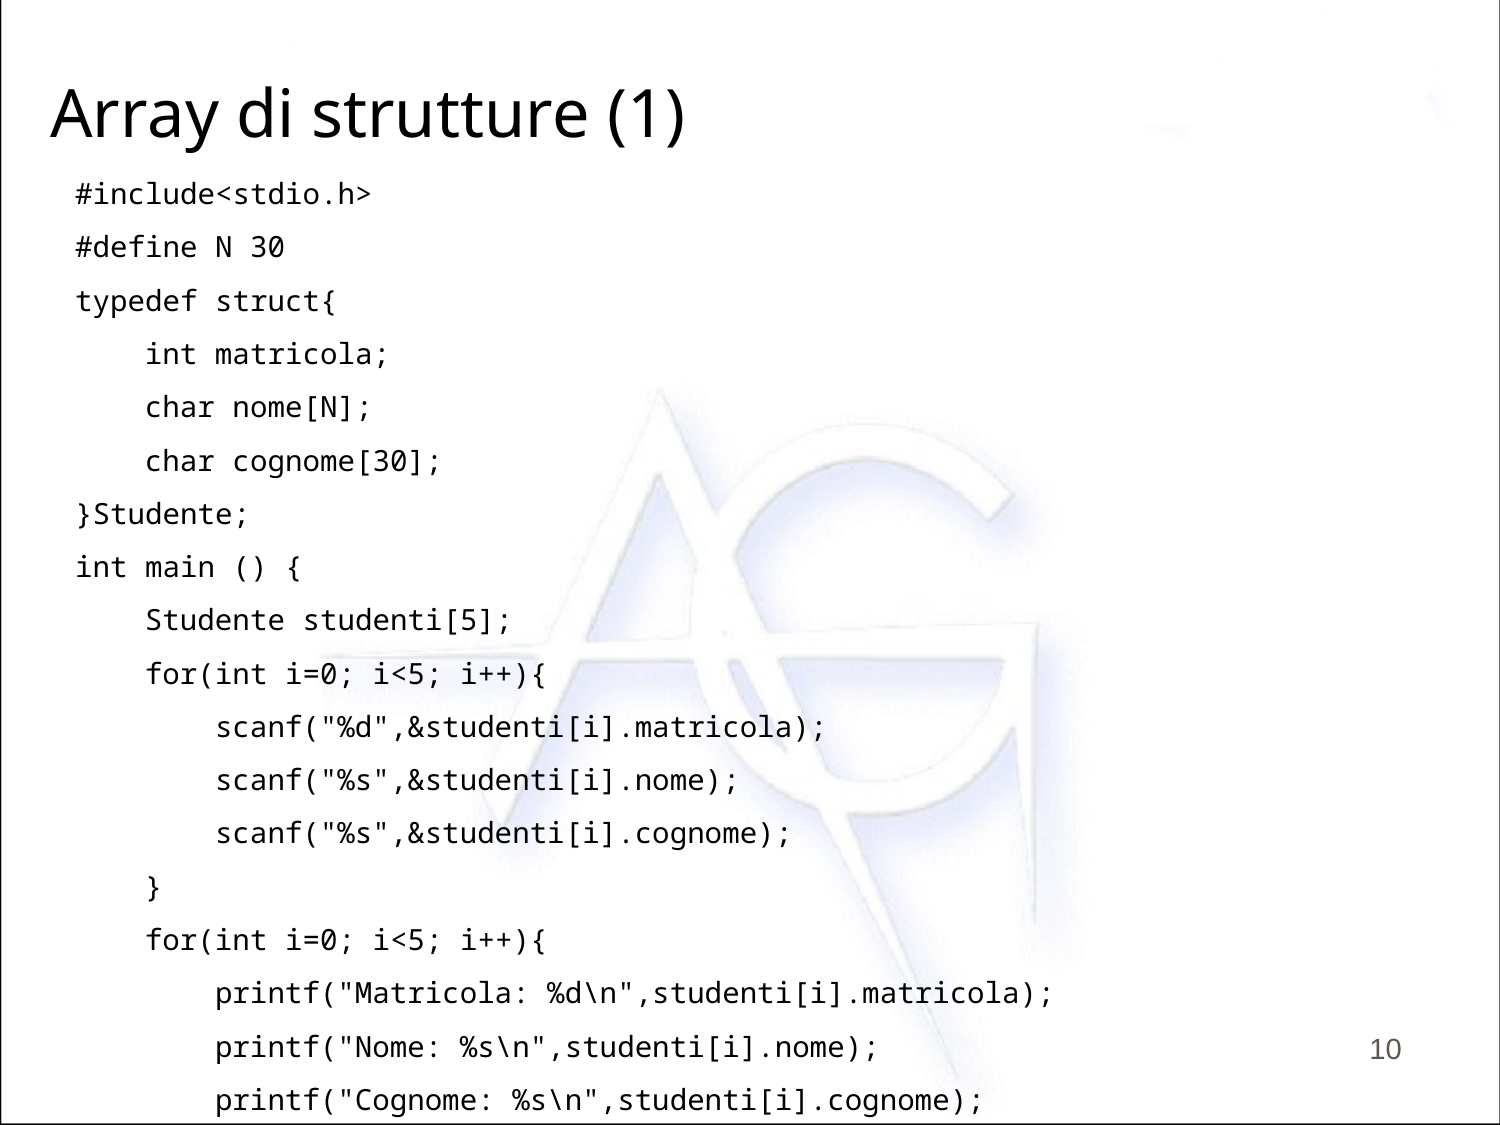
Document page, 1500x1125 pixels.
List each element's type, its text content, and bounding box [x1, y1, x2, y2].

title Array di strutture (1) [49, 0, 1438, 223]
list #include<stdio.h> #define N 30 typedef struct{ int matricola; char nome[N]; char cognome[30]; }Studente; int main () { Studente studenti[5]; for(int i=0; i<5; i++){ scanf("%d",&studenti[i].matricola); scanf("%s",&studenti[i].nome); scanf("%s",&studenti[i].cognome); } for(int i=0; i<5; i++){ printf("Matricola: %d\n",studenti[i].matricola); printf("Nome: %s\n",studenti[i].nome); printf("Cognome: %s\n",studenti[i].cognome); } } [74, 173, 1417, 1111]
picture [0, 0, 1500, 1125]
